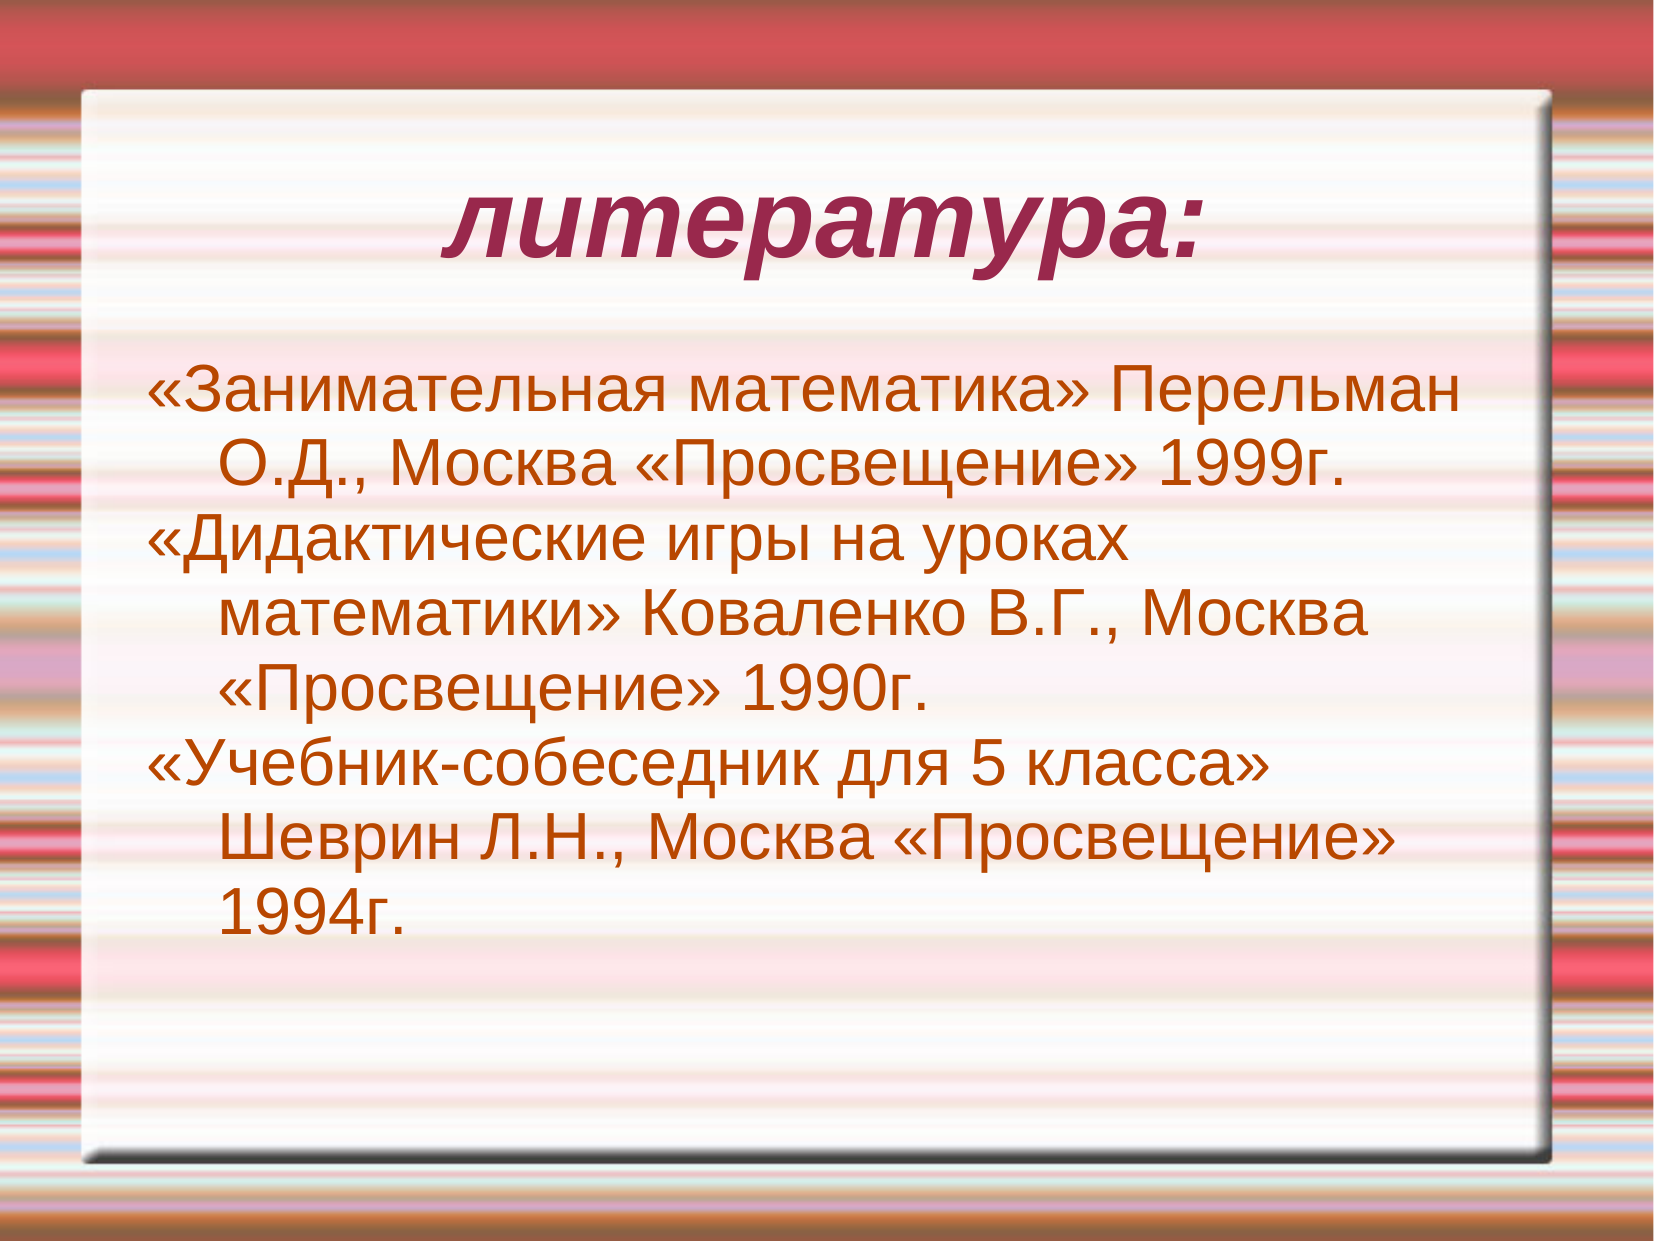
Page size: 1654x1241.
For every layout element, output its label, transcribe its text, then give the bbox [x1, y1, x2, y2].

title литература: [121, 114, 1534, 322]
picture [0, 0, 1654, 1241]
list «Занимательная математика» Перельман О.Д., Москва «Просвещение» 1999г. «Дидактические игры на уроках математики» Коваленко В.Г., Москва «Просвещение» 1990г. «Учебник-собеседник для 5 класса» Шеврин Л.Н., Москва «Просвещение» 1994г. [134, 350, 1516, 1118]
